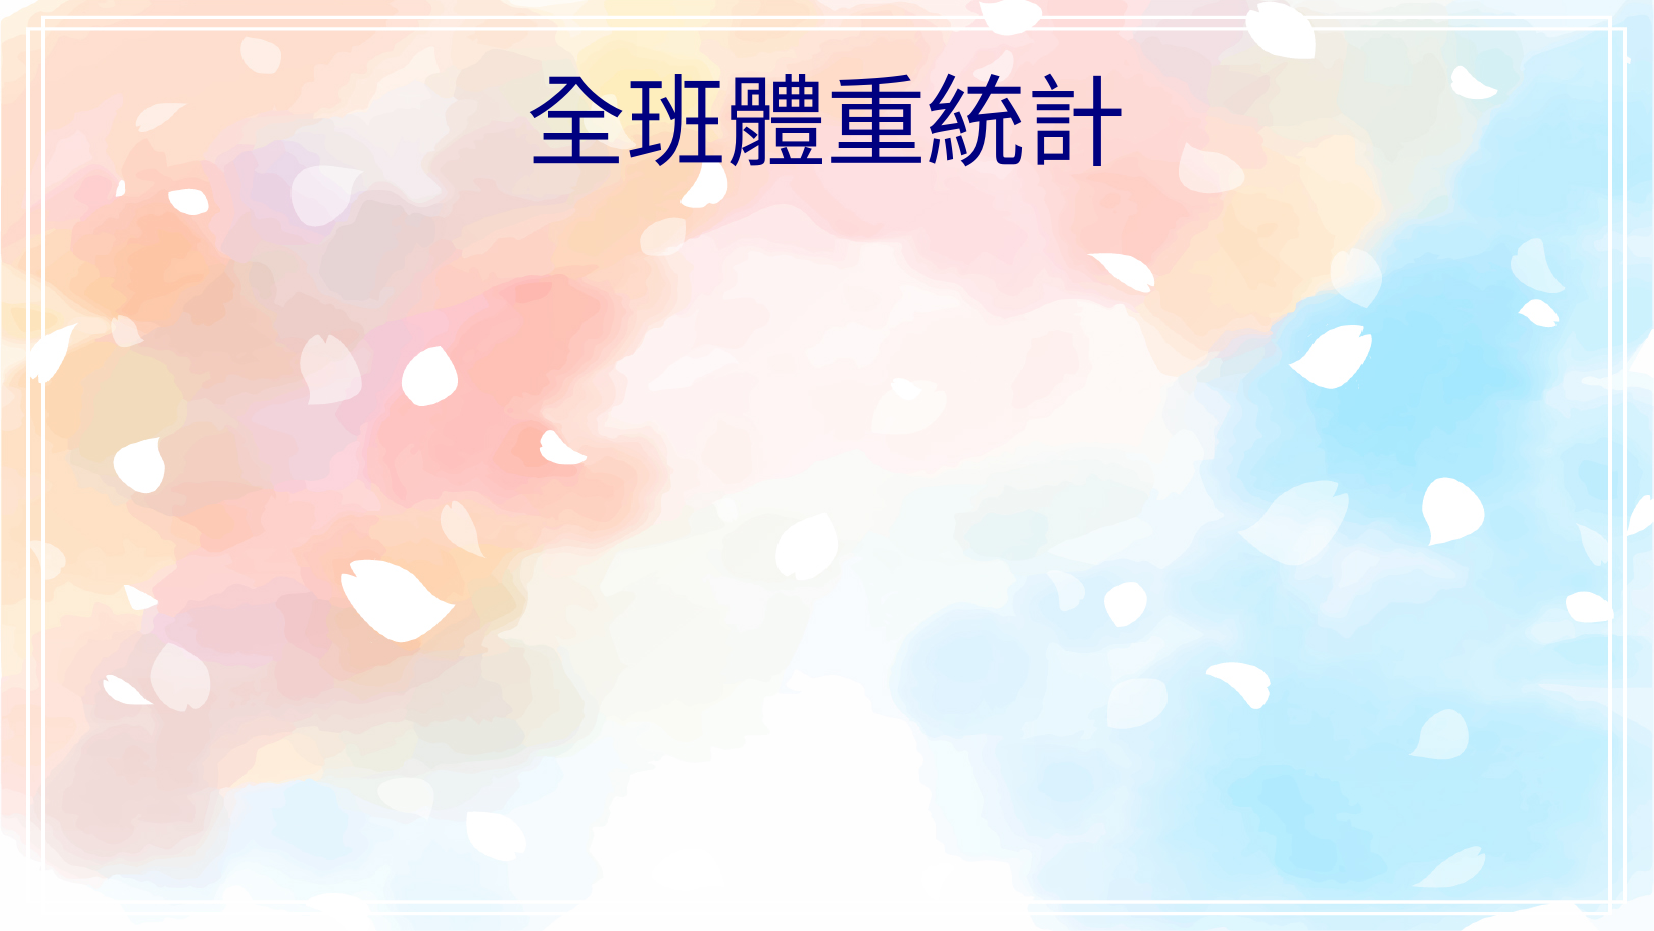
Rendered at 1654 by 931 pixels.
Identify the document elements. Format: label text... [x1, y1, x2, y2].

picture [0, 0, 1654, 931]
title 全班體重統計 [82, 37, 1571, 193]
